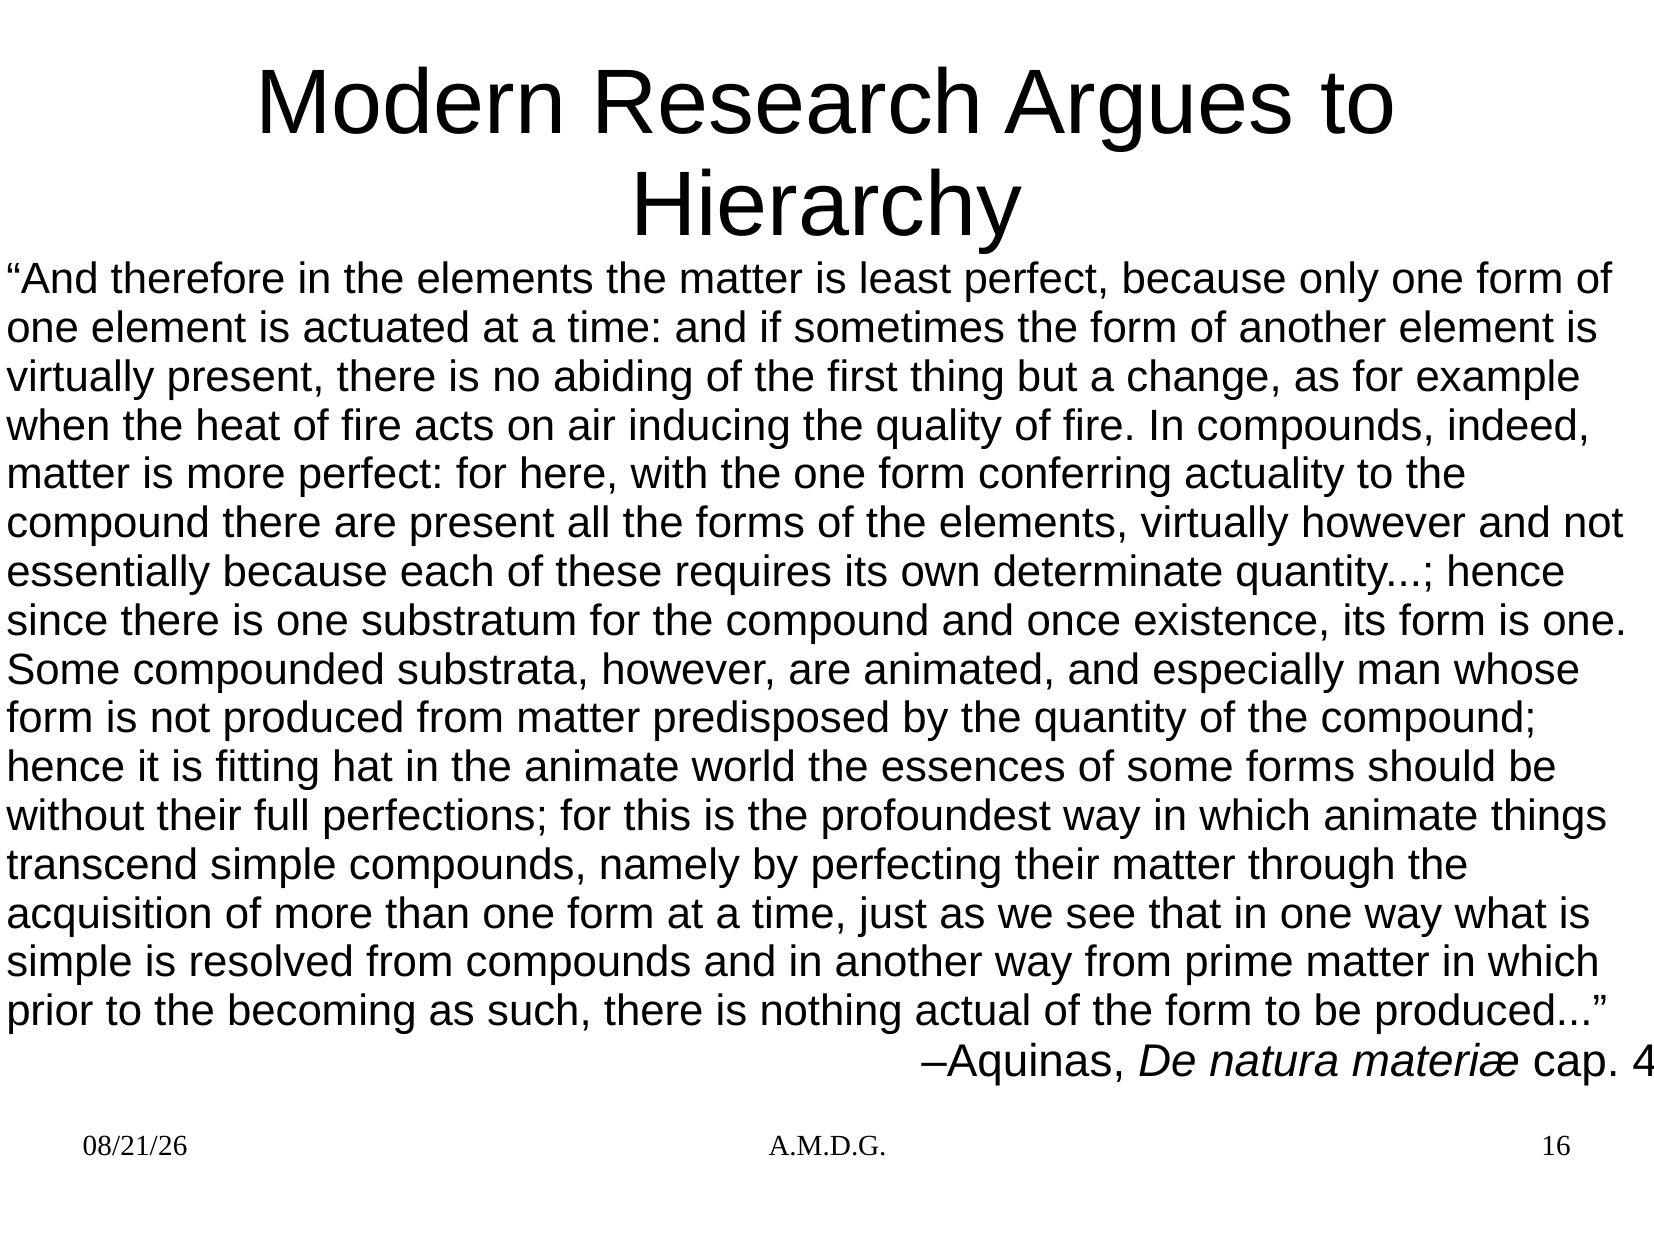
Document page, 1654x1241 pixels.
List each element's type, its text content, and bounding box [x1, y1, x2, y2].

text_box “And therefore in the elements the matter is least perfect, because only one form of one element is actuated at a time: and if sometimes the form of another element is virtually present, there is no abiding of the first thing but a change, as for example when the heat of fire acts on air inducing the quality of fire. In compounds, indeed, matter is more perfect: for here, with the one form conferring actuality to the compound there are present all the forms of the elements, virtually however and not essentially because each of these requires its own determinate quantity...; hence since there is one substratum for the compound and once existence, its form is one. Some compounded substrata, however, are animated, and especially man whose form is not produced from matter predisposed by the quantity of the compound; hence it is fitting hat in the animate world the essences of some forms should be without their full perfections; for this is the profoundest way in which animate things transcend simple compounds, namely by perfecting their matter through the acquisition of more than one form at a time, just as we see that in one way what is simple is resolved from compounds and in another way from prime matter in which prior to the becoming as such, there is nothing actual of the form to be produced...” –Aquinas, De natura materiæ cap. 4 [0, 247, 1654, 1094]
title Modern Research Argues to Hierarchy [82, 49, 1571, 247]
